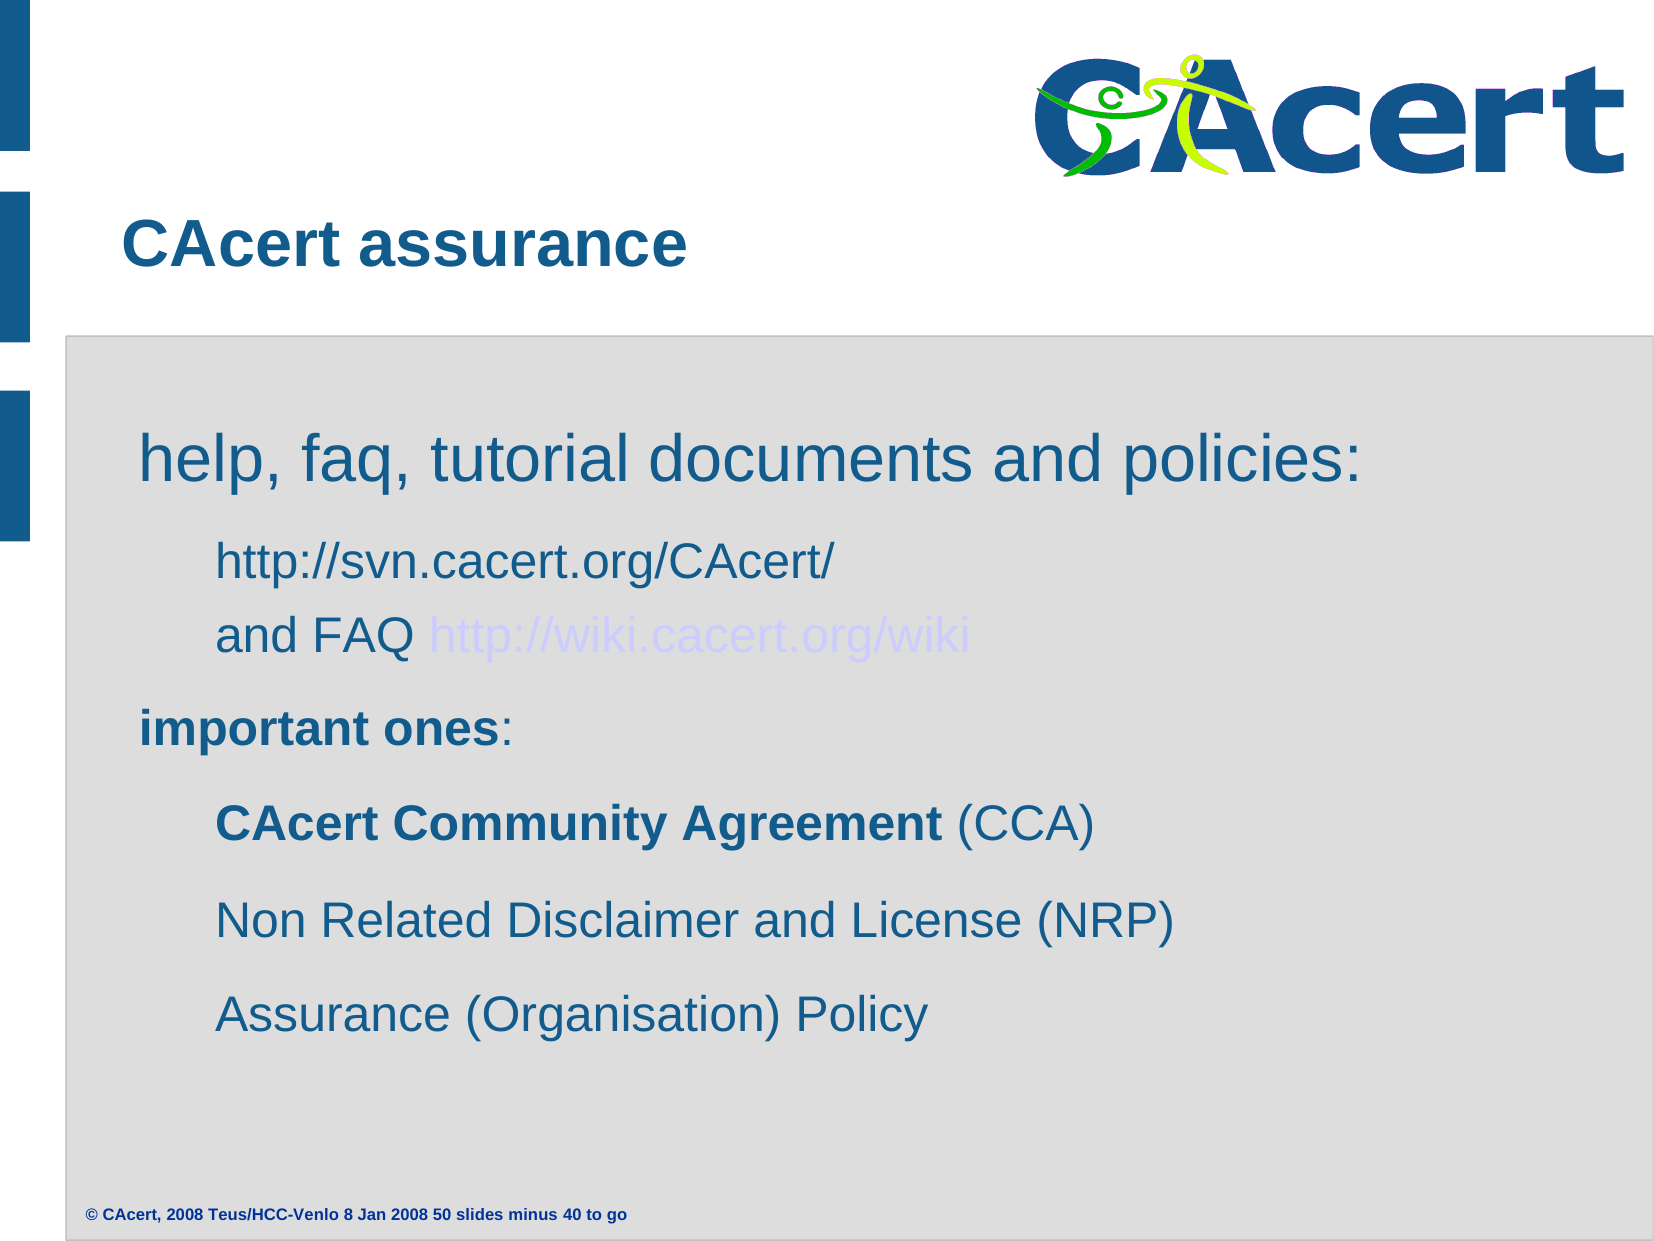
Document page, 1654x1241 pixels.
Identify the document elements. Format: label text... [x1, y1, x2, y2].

picture [1033, 53, 1625, 178]
list help, faq, tutorial documents and policies: http://svn.cacert.org/CAcert/ and FAQ http://wiki.cacert.org/wiki important ones: CAcert Community Agreement (CCA)‏ Non Related Disclaimer and License (NRP)‏ Assurance (Organisation) Policy [121, 344, 1596, 1081]
title CAcert assurance [121, 184, 1534, 309]
